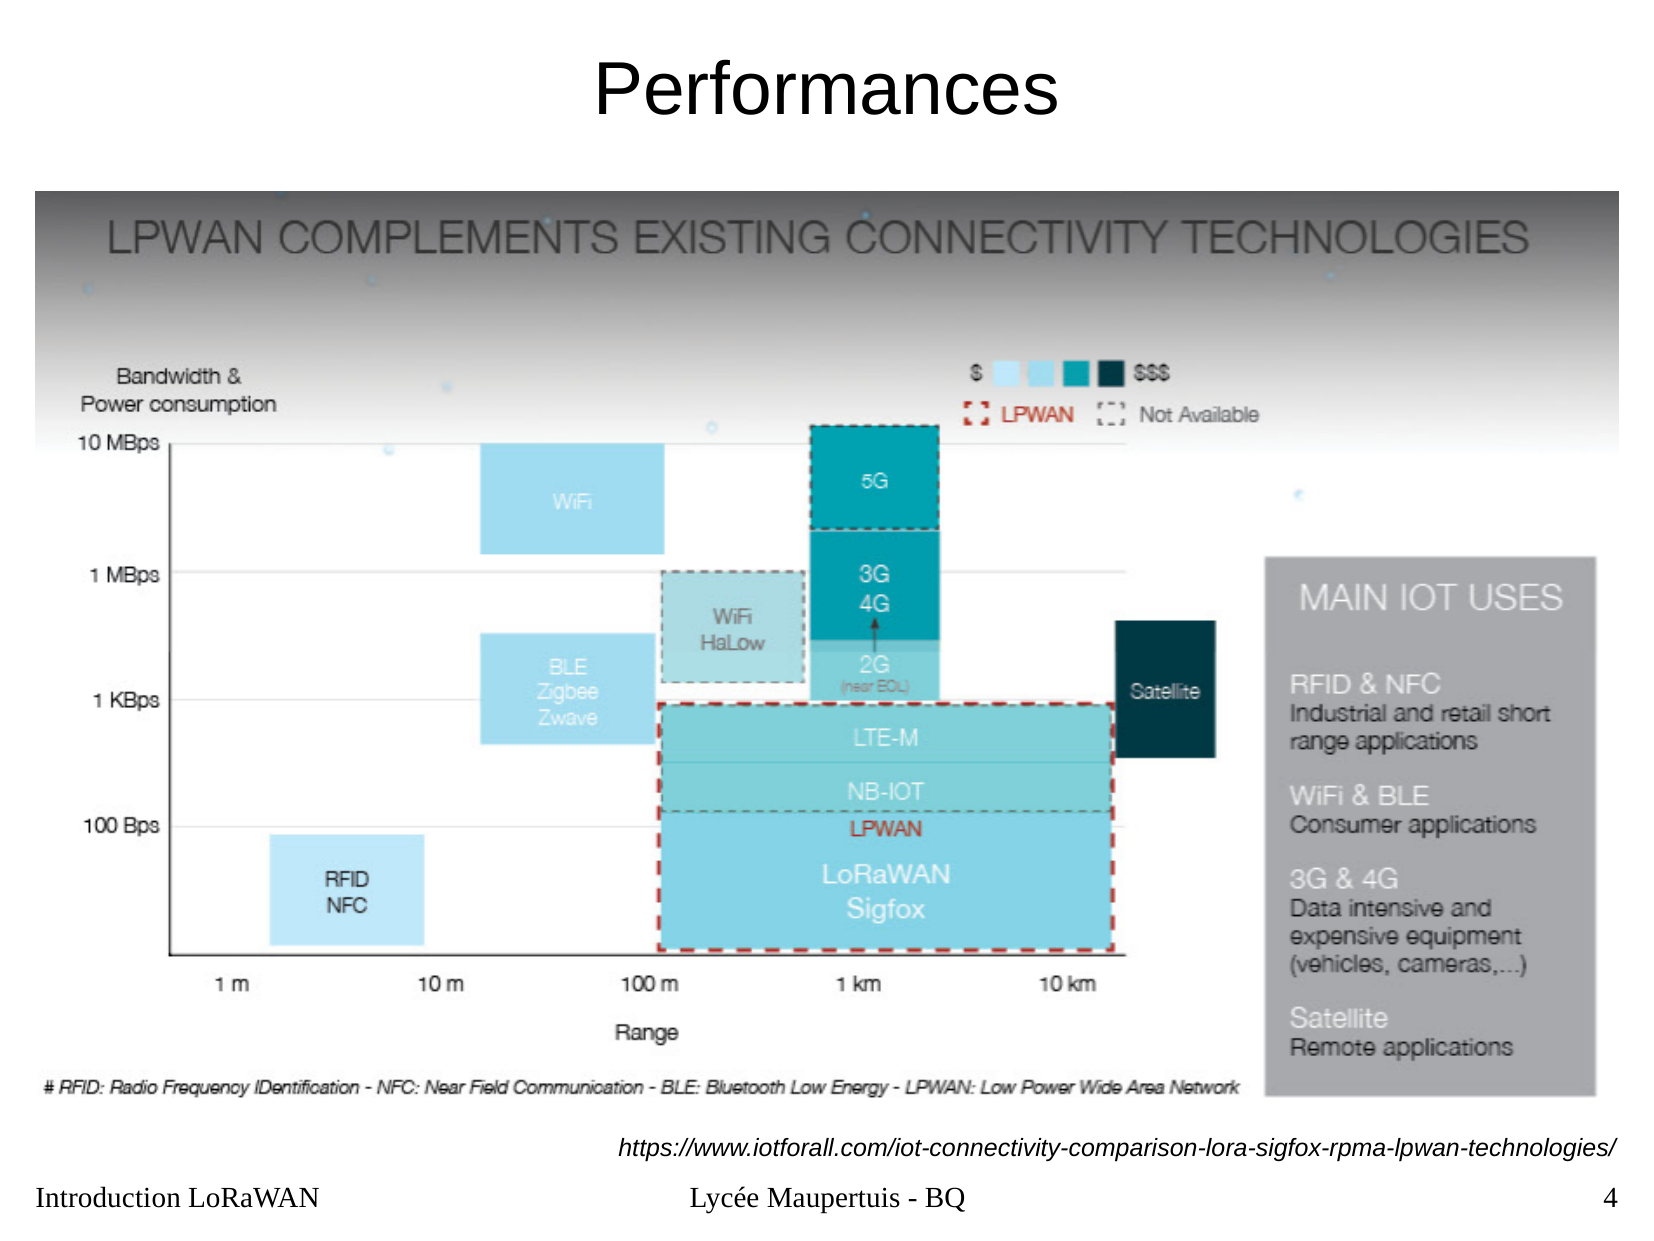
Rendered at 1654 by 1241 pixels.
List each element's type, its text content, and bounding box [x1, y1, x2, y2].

title Performances [35, 35, 1619, 142]
list https://www.iotforall.com/iot-connectivity-comparison-lora-sigfox-rpma-lpwan-technologies/ [35, 1133, 1619, 1170]
picture [35, 191, 1619, 1133]
